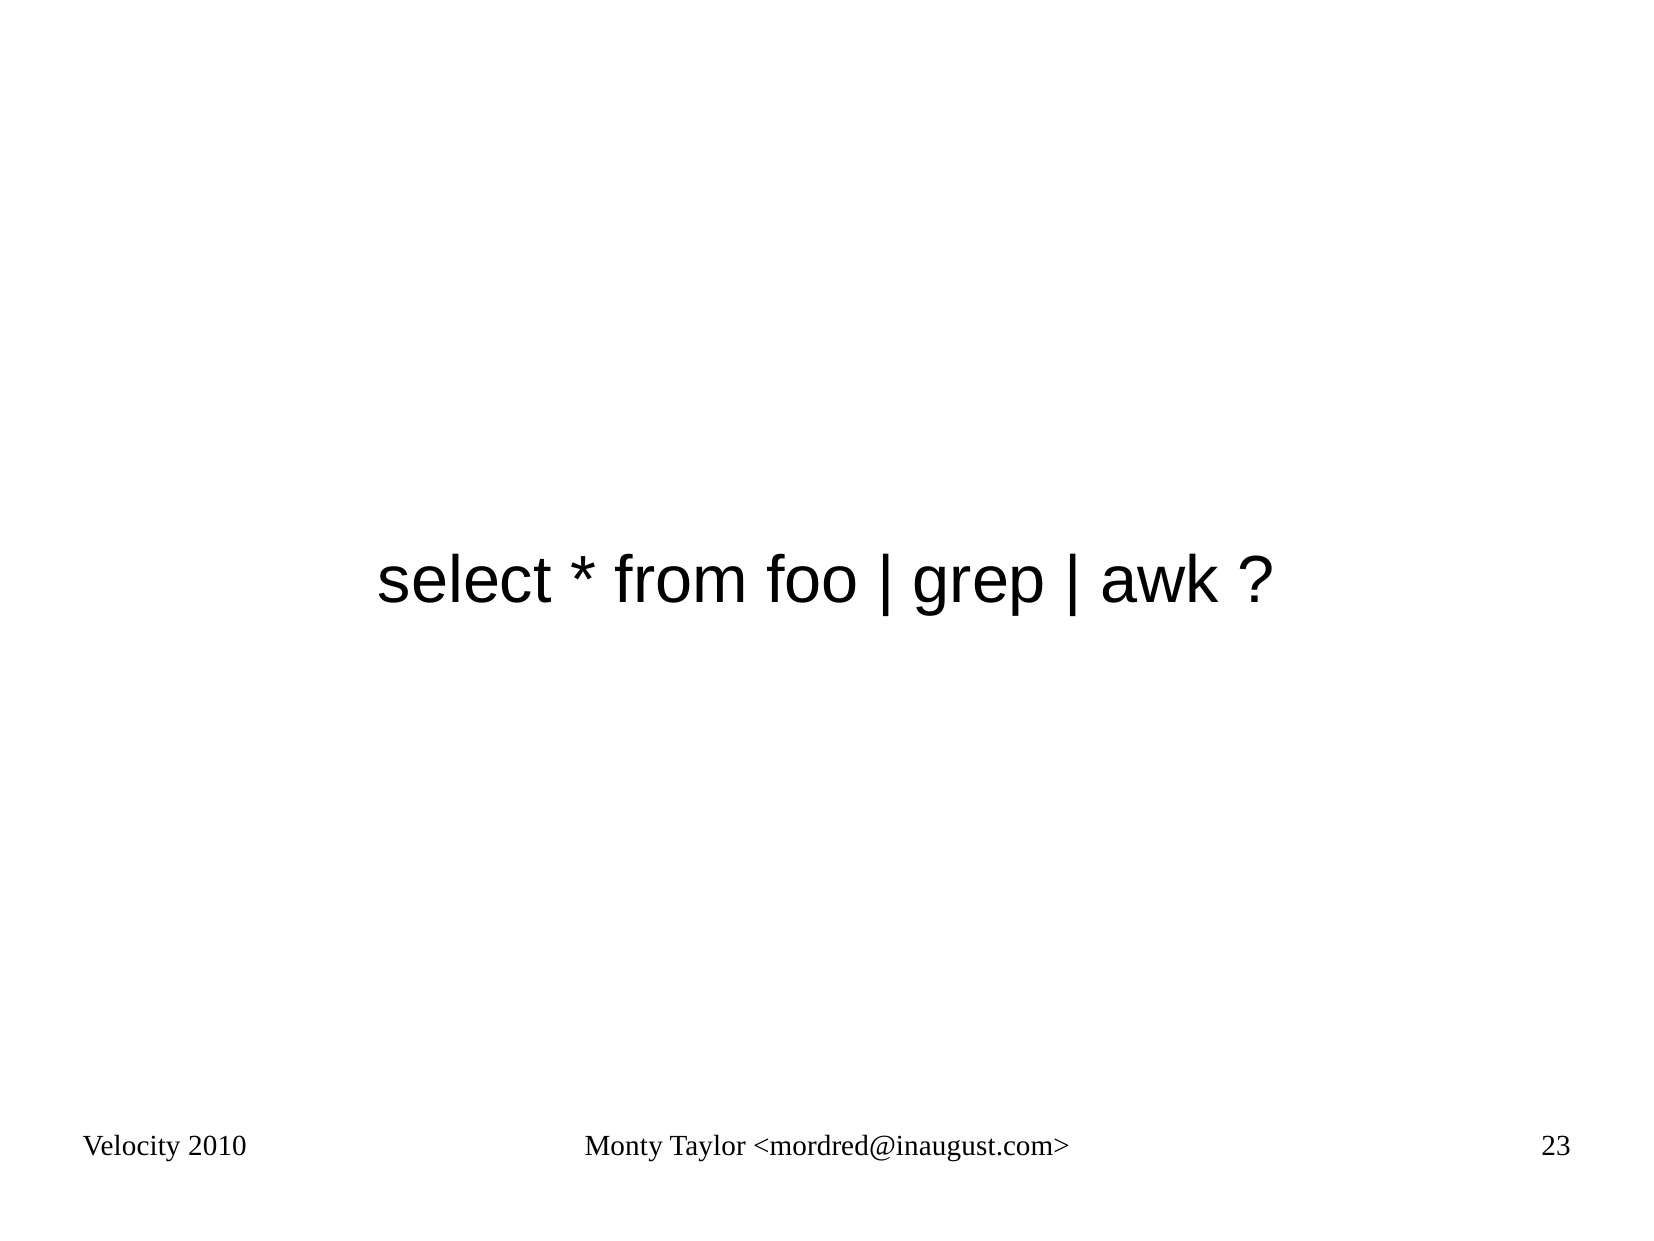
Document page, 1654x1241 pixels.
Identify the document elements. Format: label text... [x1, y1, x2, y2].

subtitle select * from foo | grep | awk ? [82, 56, 1571, 1102]
